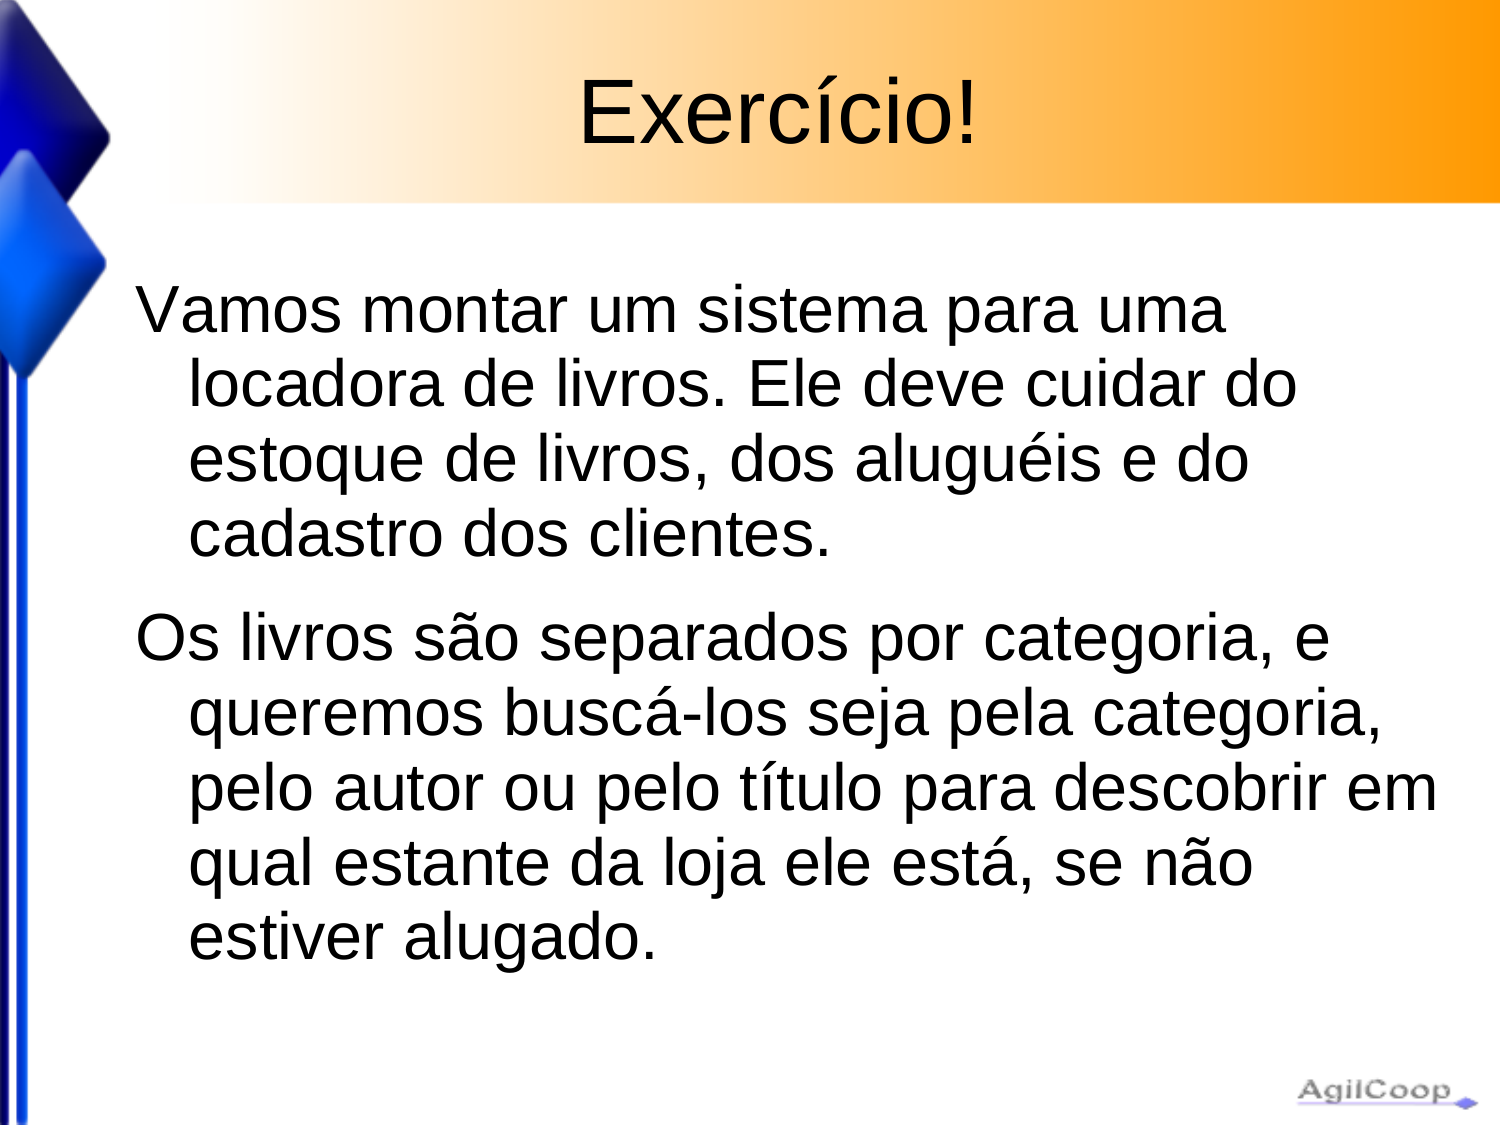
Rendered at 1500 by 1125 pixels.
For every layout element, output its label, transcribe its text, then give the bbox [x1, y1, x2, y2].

list Vamos montar um sistema para uma locadora de livros. Ele deve cuidar do estoque de livros, dos aluguéis e do cadastro dos clientes. Os livros são separados por categoria, e queremos buscá-los seja pela categoria, pelo autor ou pelo título para descobrir em qual estante da loja ele está, se não estiver alugado. [118, 271, 1447, 1108]
picture [0, 0, 1500, 1125]
title Exercício! [82, 15, 1477, 208]
